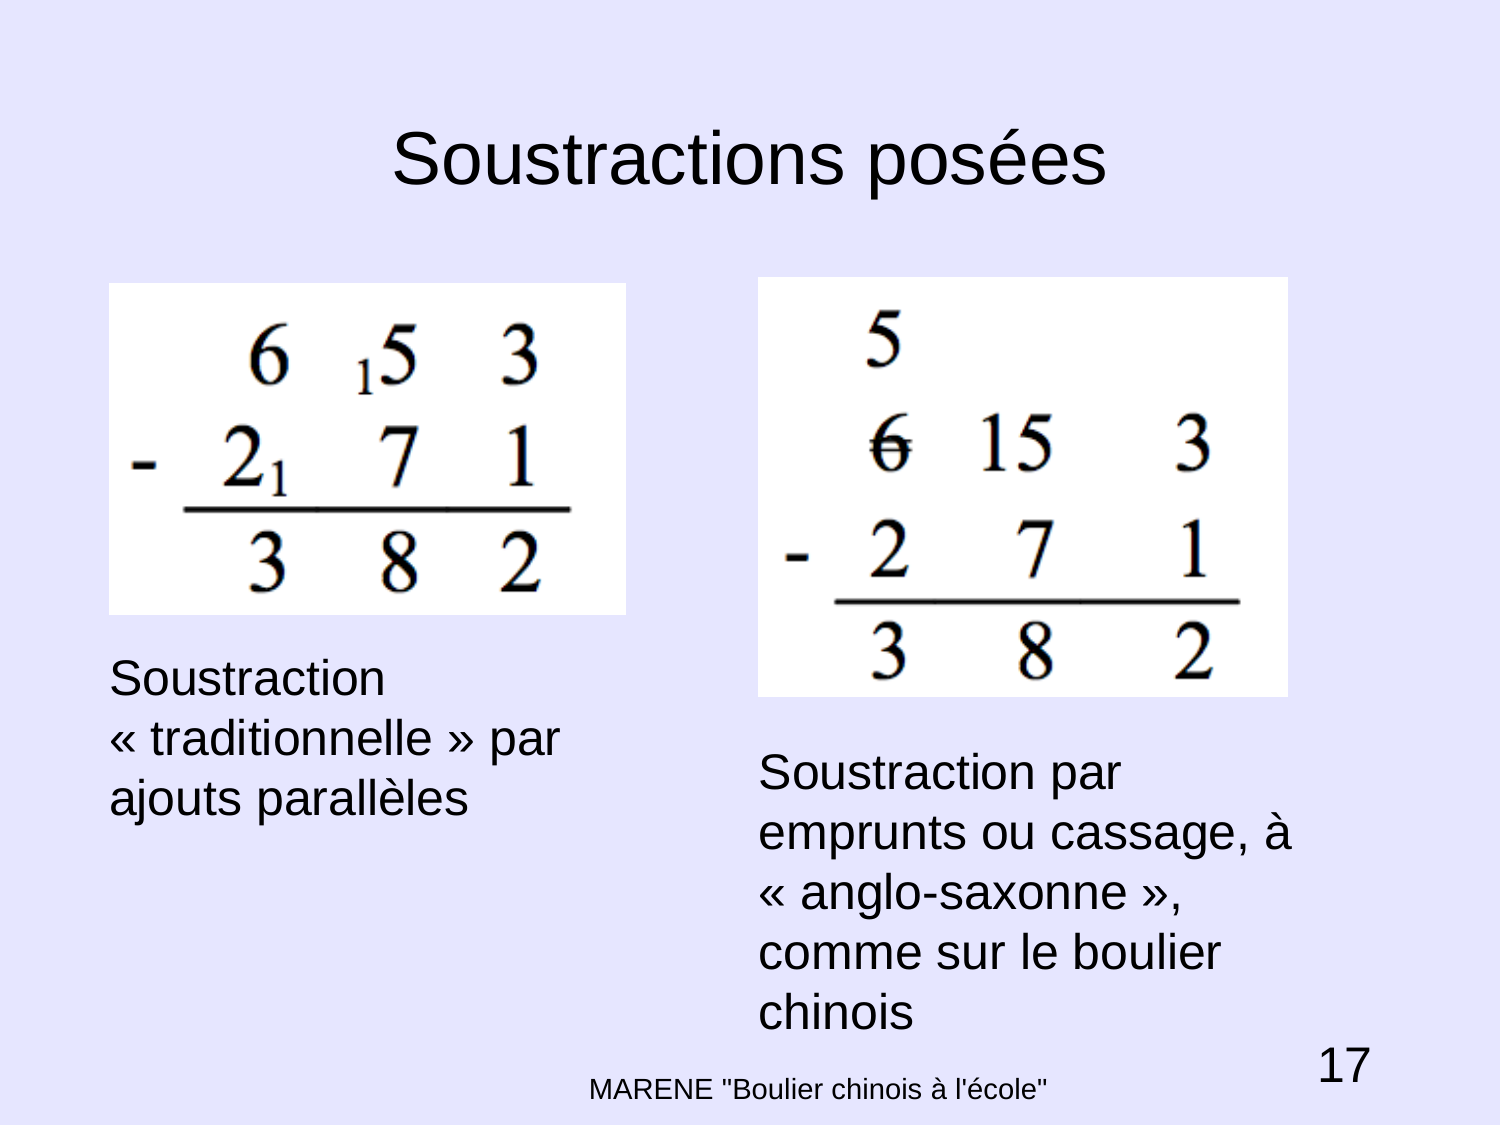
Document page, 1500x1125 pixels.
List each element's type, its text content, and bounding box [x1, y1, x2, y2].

text_box Soustraction par emprunts ou cassage, à « anglo-saxonne », comme sur le boulier chinois [744, 732, 1312, 1048]
text_box Soustraction « traditionnelle » par ajouts parallèles [94, 637, 638, 833]
title Soustractions posées [112, 60, 1388, 249]
picture [109, 283, 626, 615]
picture [758, 277, 1288, 697]
